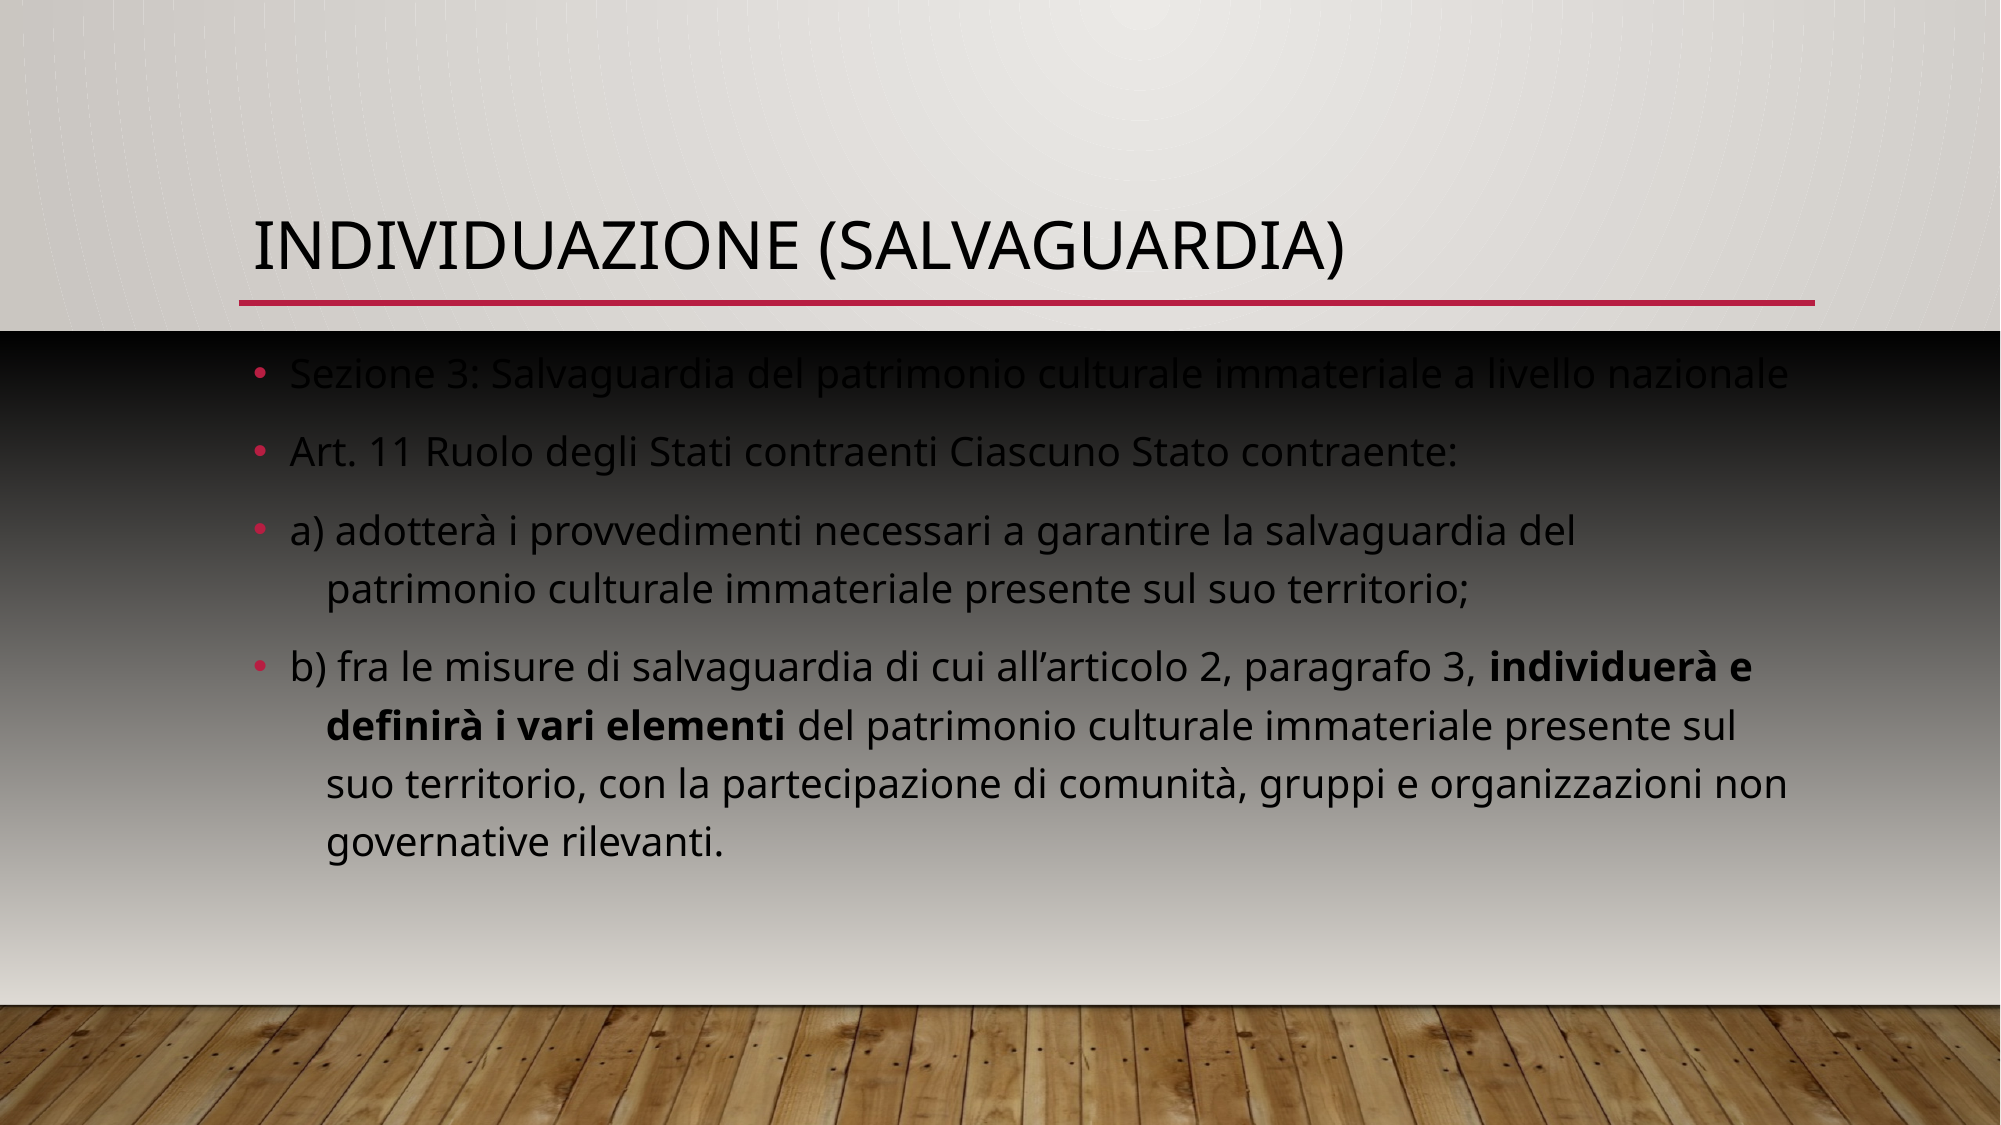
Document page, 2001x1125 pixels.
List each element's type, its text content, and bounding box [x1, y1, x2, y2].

list Sezione 3: Salvaguardia del patrimonio culturale immateriale a livello nazionale Art. 11 Ruolo degli Stati contraenti Ciascuno Stato contraente: a) adotterà i provvedimenti necessari a garantire la salvaguardia del patrimonio culturale immateriale presente sul suo territorio; b) fra le misure di salvaguardia di cui all’articolo 2, paragrafo 3, individuerà e definirà i vari elementi del patrimonio culturale immateriale presente sul suo territorio, con la partecipazione di comunità, gruppi e organizzazioni non governative rilevanti. [238, 330, 1814, 897]
title individuazione (salvaguardia) [238, 131, 1814, 305]
